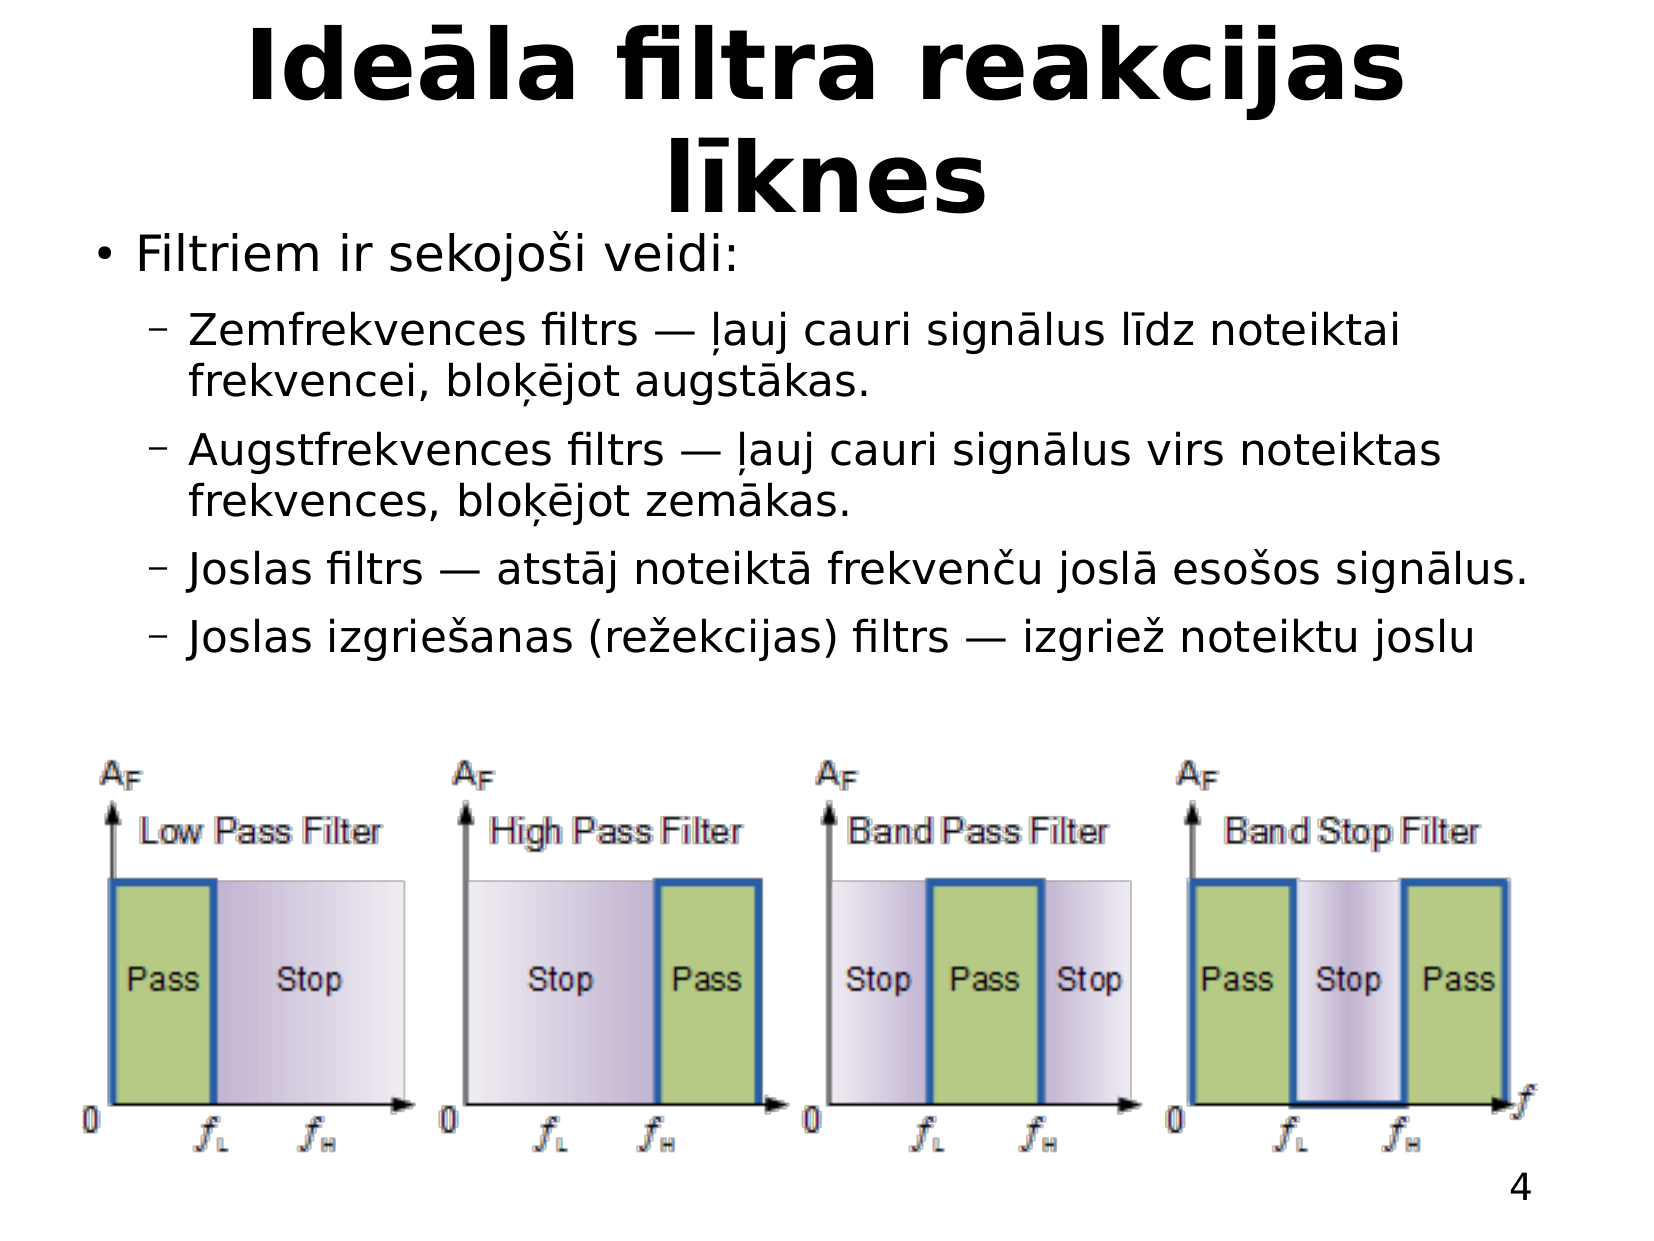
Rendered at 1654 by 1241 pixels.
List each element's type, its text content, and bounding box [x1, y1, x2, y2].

picture [82, 735, 1538, 1176]
list Filtriem ir sekojoši veidi: Zemfrekvences filtrs — ļauj cauri signālus līdz noteiktai frekvencei, bloķējot augstākas. Augstfrekvences filtrs — ļauj cauri signālus virs noteiktas frekvences, bloķējot zemākas. Joslas filtrs — atstāj noteiktā frekvenču joslā esošos signālus. Joslas izgriešanas (režekcijas) filtrs — izgriež noteiktu joslu [82, 225, 1538, 683]
title Ideāla filtra reakcijas līknes [82, 8, 1571, 236]
